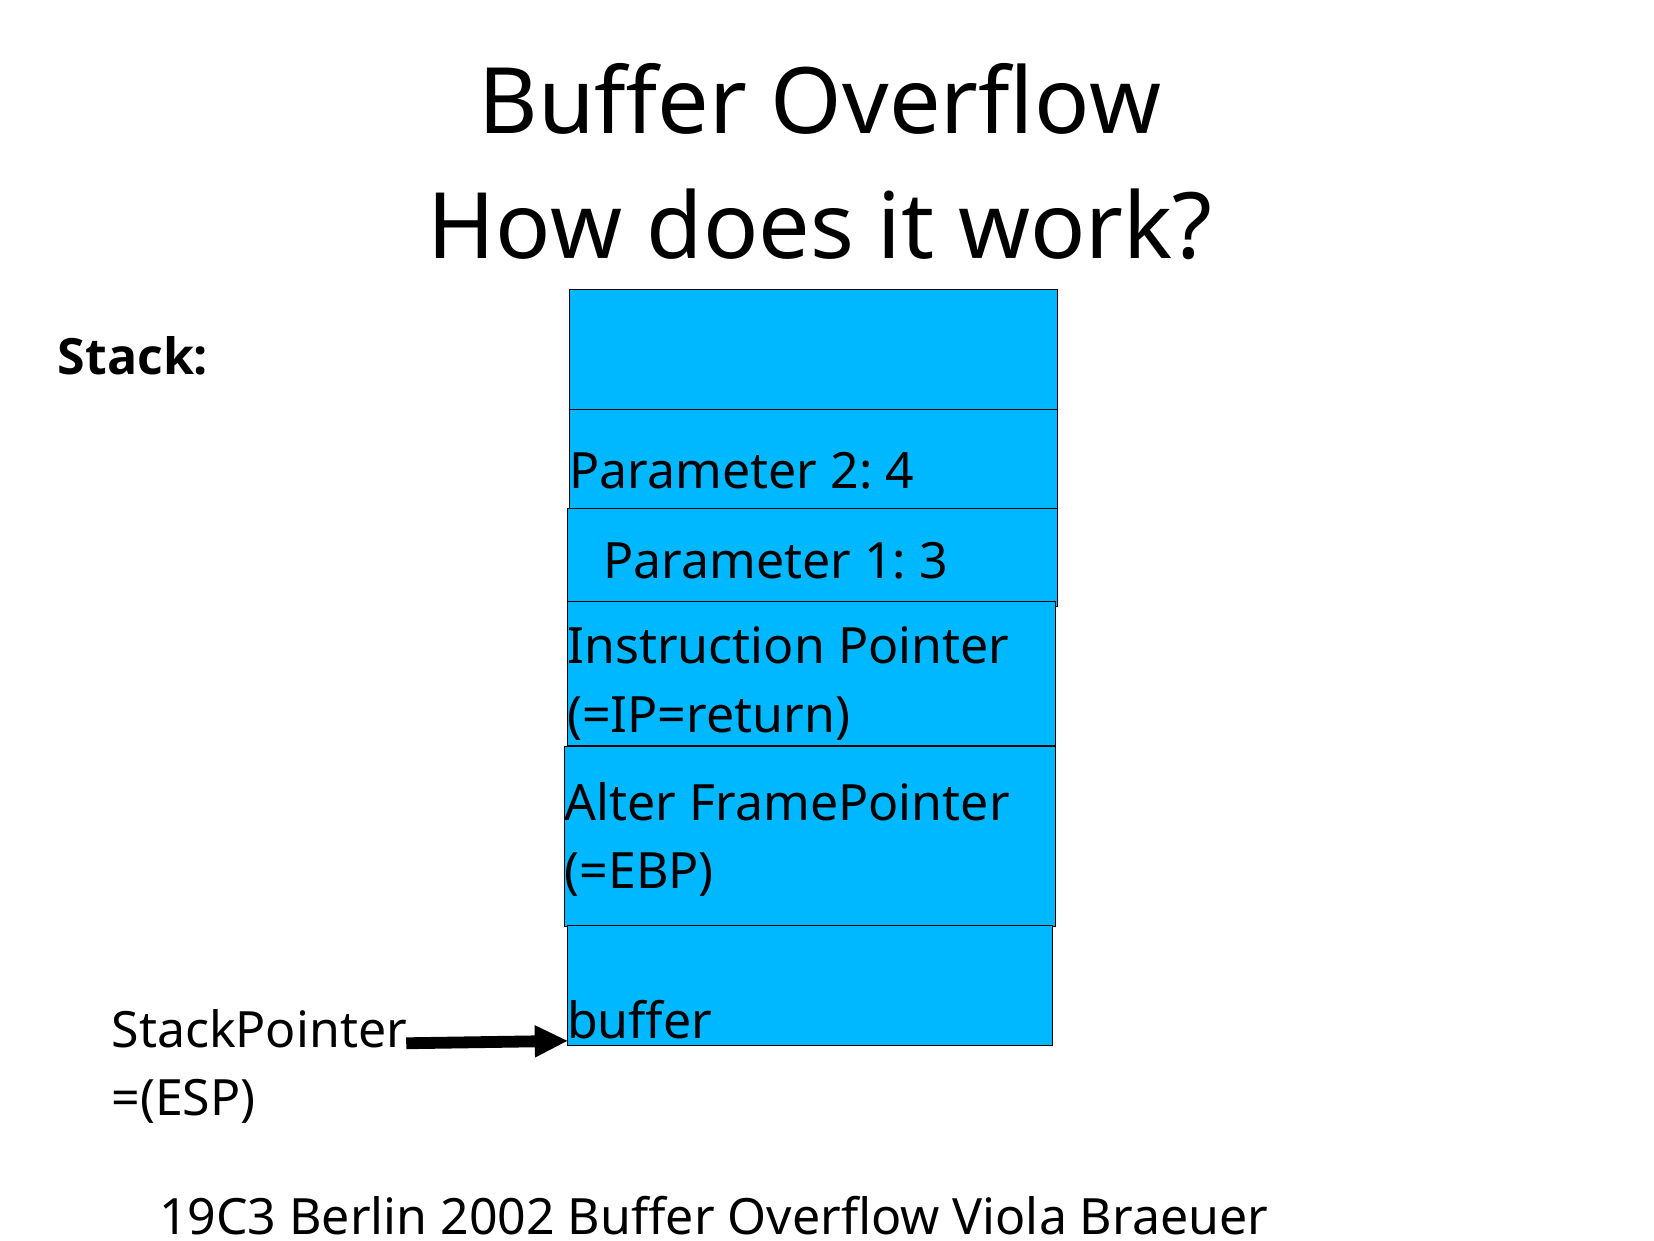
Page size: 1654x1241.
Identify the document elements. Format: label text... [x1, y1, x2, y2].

text_box 19C3 Berlin 2002 Buffer Overflow Viola Braeuer [159, 1112, 1269, 1241]
text_box Buffer Overflow How does it work? [114, 0, 1527, 286]
text_box Parameter 2: 4 [569, 367, 1058, 504]
text_box [121, 289, 1534, 1073]
text_box Stack: [57, 252, 209, 390]
text_box Alter FramePointer (=EBP) [564, 698, 1056, 904]
text_box StackPointer =(ESP) [111, 925, 408, 1185]
text_box Instruction Pointer (=IP=return) [567, 541, 1056, 698]
text_box Parameter 1: 3 [603, 457, 949, 594]
text_box buffer [567, 917, 1053, 1054]
